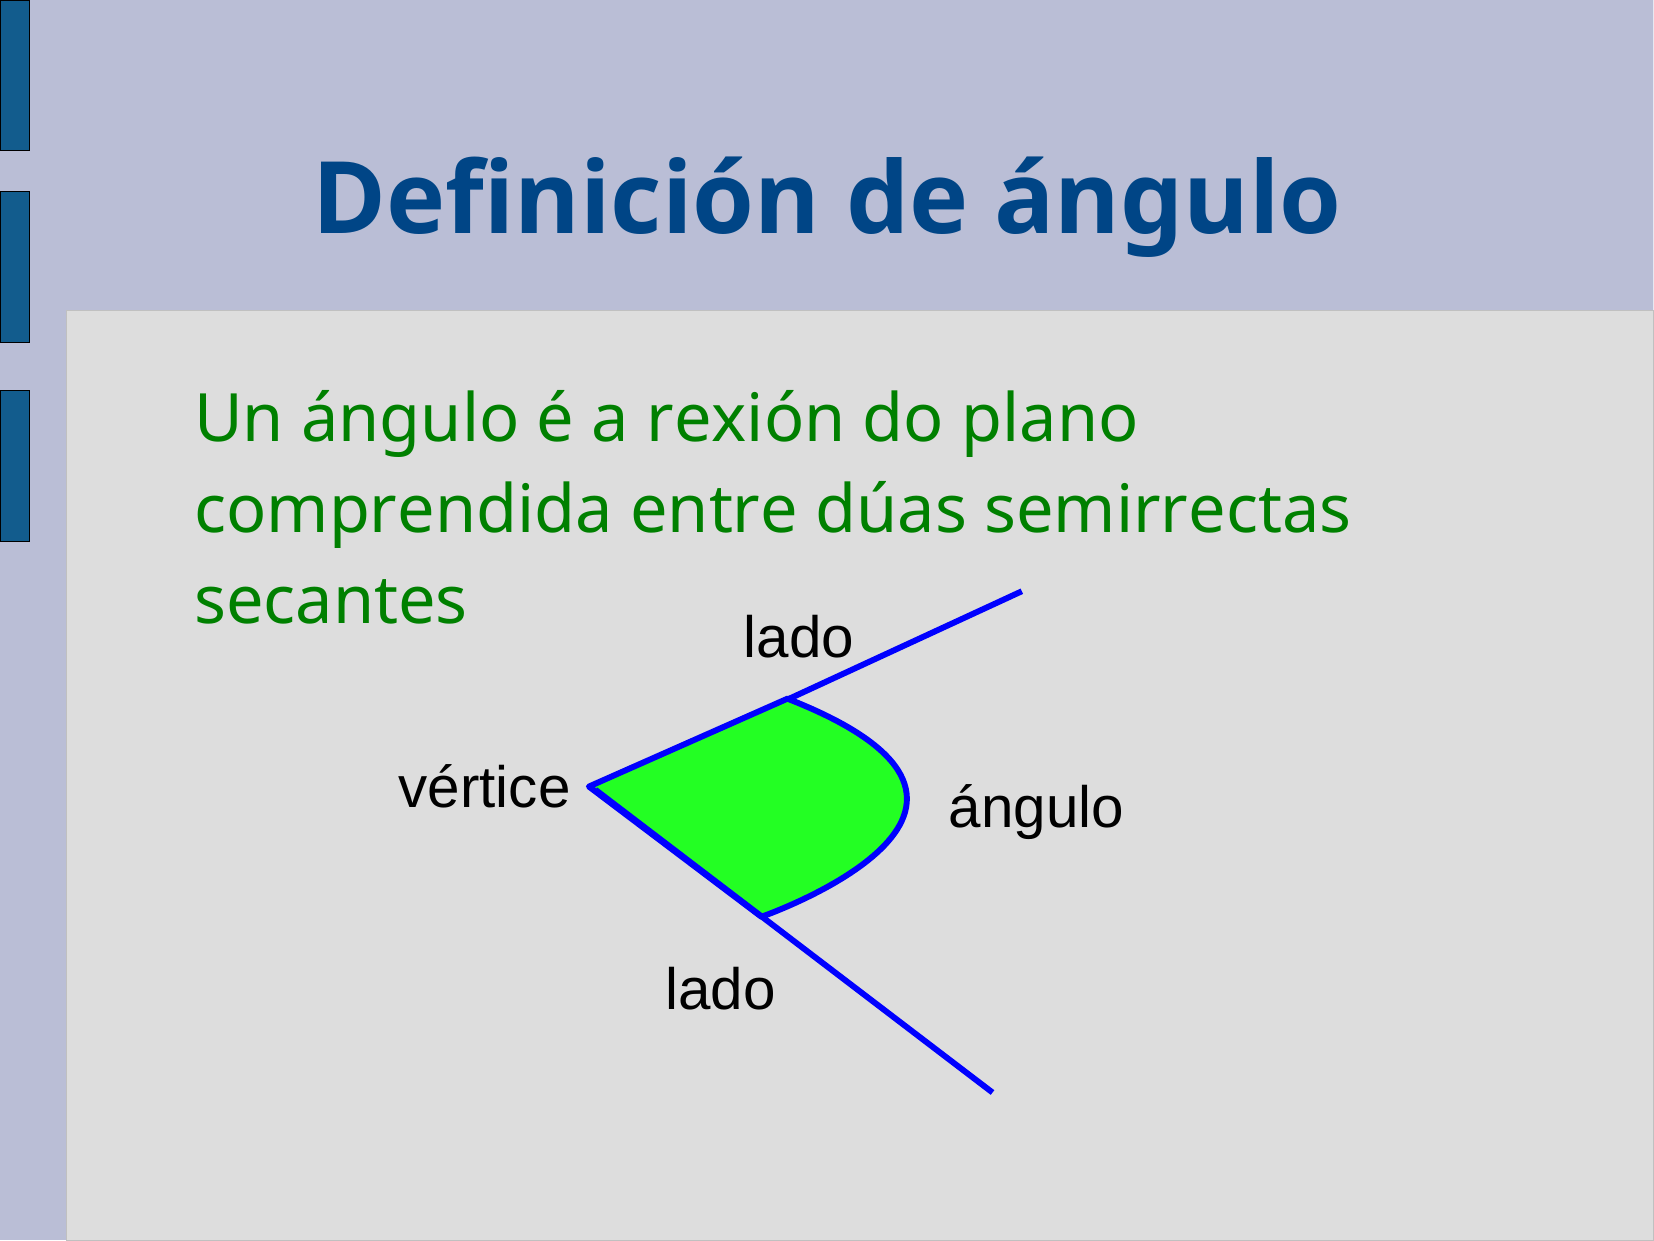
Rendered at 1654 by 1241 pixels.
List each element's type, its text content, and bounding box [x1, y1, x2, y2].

text_box lado [728, 597, 1000, 701]
text_box lado [650, 949, 922, 1053]
text_box ángulo [933, 766, 1205, 870]
text_box vértice [383, 747, 655, 851]
list Un ángulo é a rexión do plano comprendida entre dúas semirrectas secantes [123, 57, 1536, 680]
text_box [655, 701, 907, 916]
